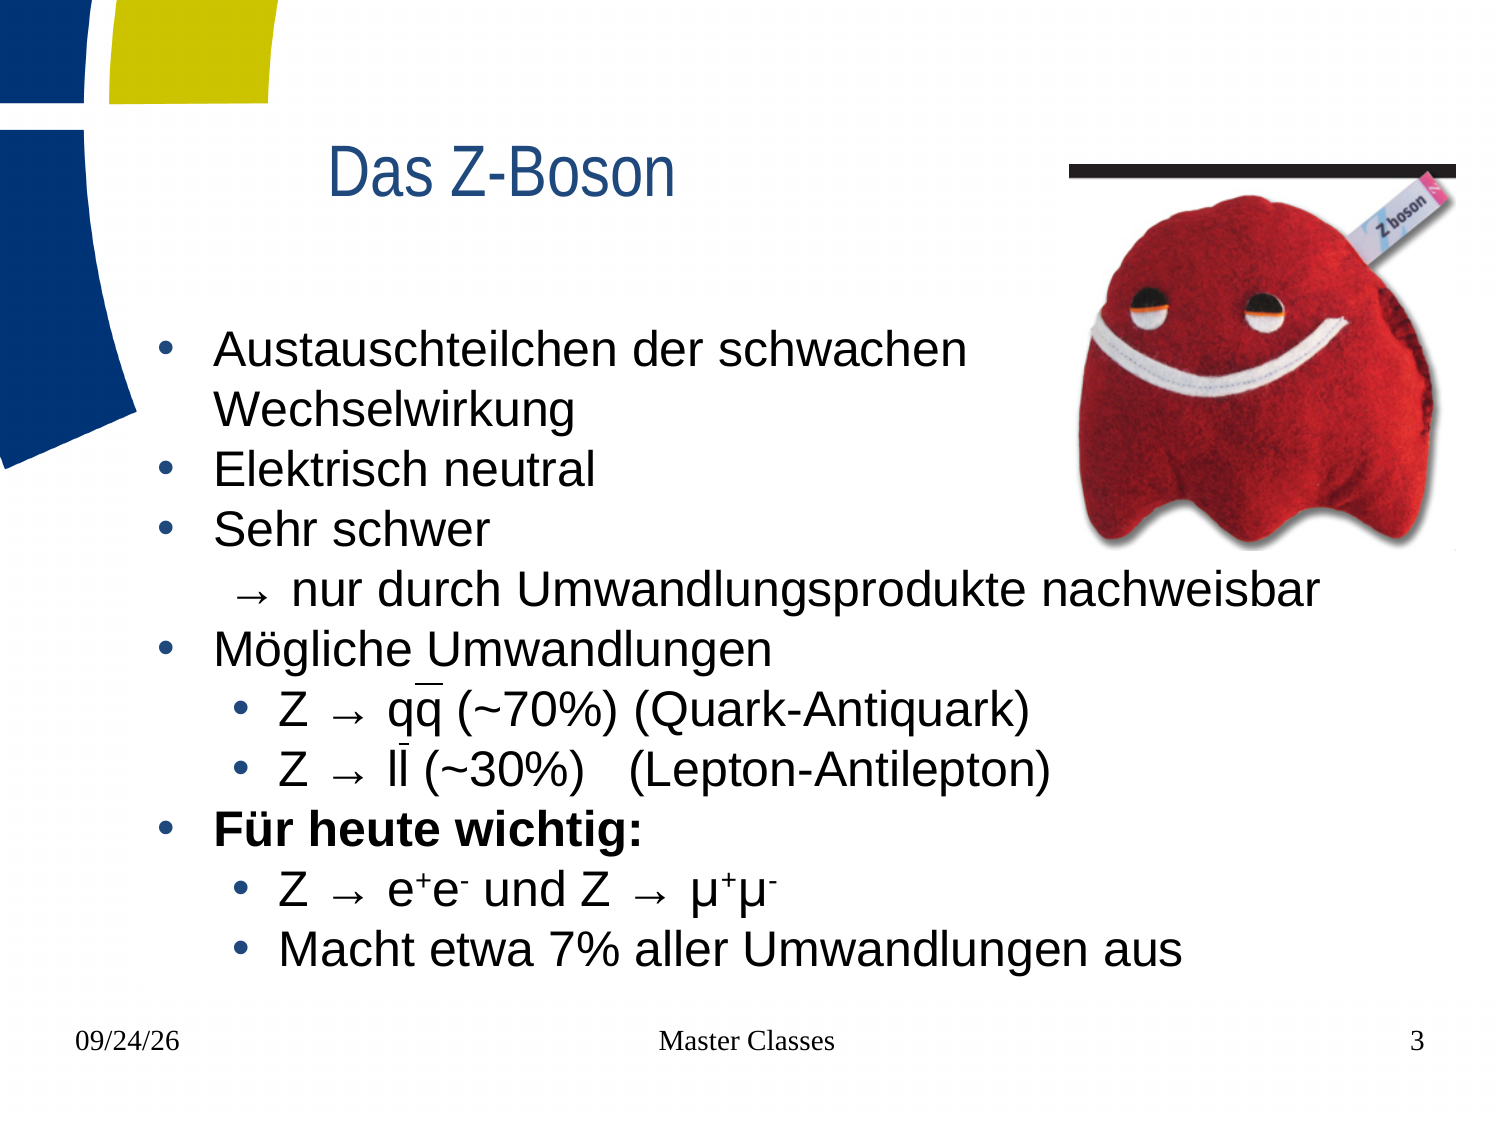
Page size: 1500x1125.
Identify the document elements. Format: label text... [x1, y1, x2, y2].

title Das Z-Boson [312, 101, 1400, 233]
text_box Austauschteilchen der schwachen Wechselwirkung Elektrisch neutral Sehr schwer → nur durch Umwandlungsprodukte nachweisbar Mögliche Umwandlungen Z → qq (~70%) (Quark-Antiquark) Z → ll (~30%) (Lepton-Antilepton) Für heute wichtig: Z → e+e- und Z → μ+μ- Macht etwa 7% aller Umwandlungen aus [142, 309, 1493, 985]
picture [0, 0, 1500, 1125]
